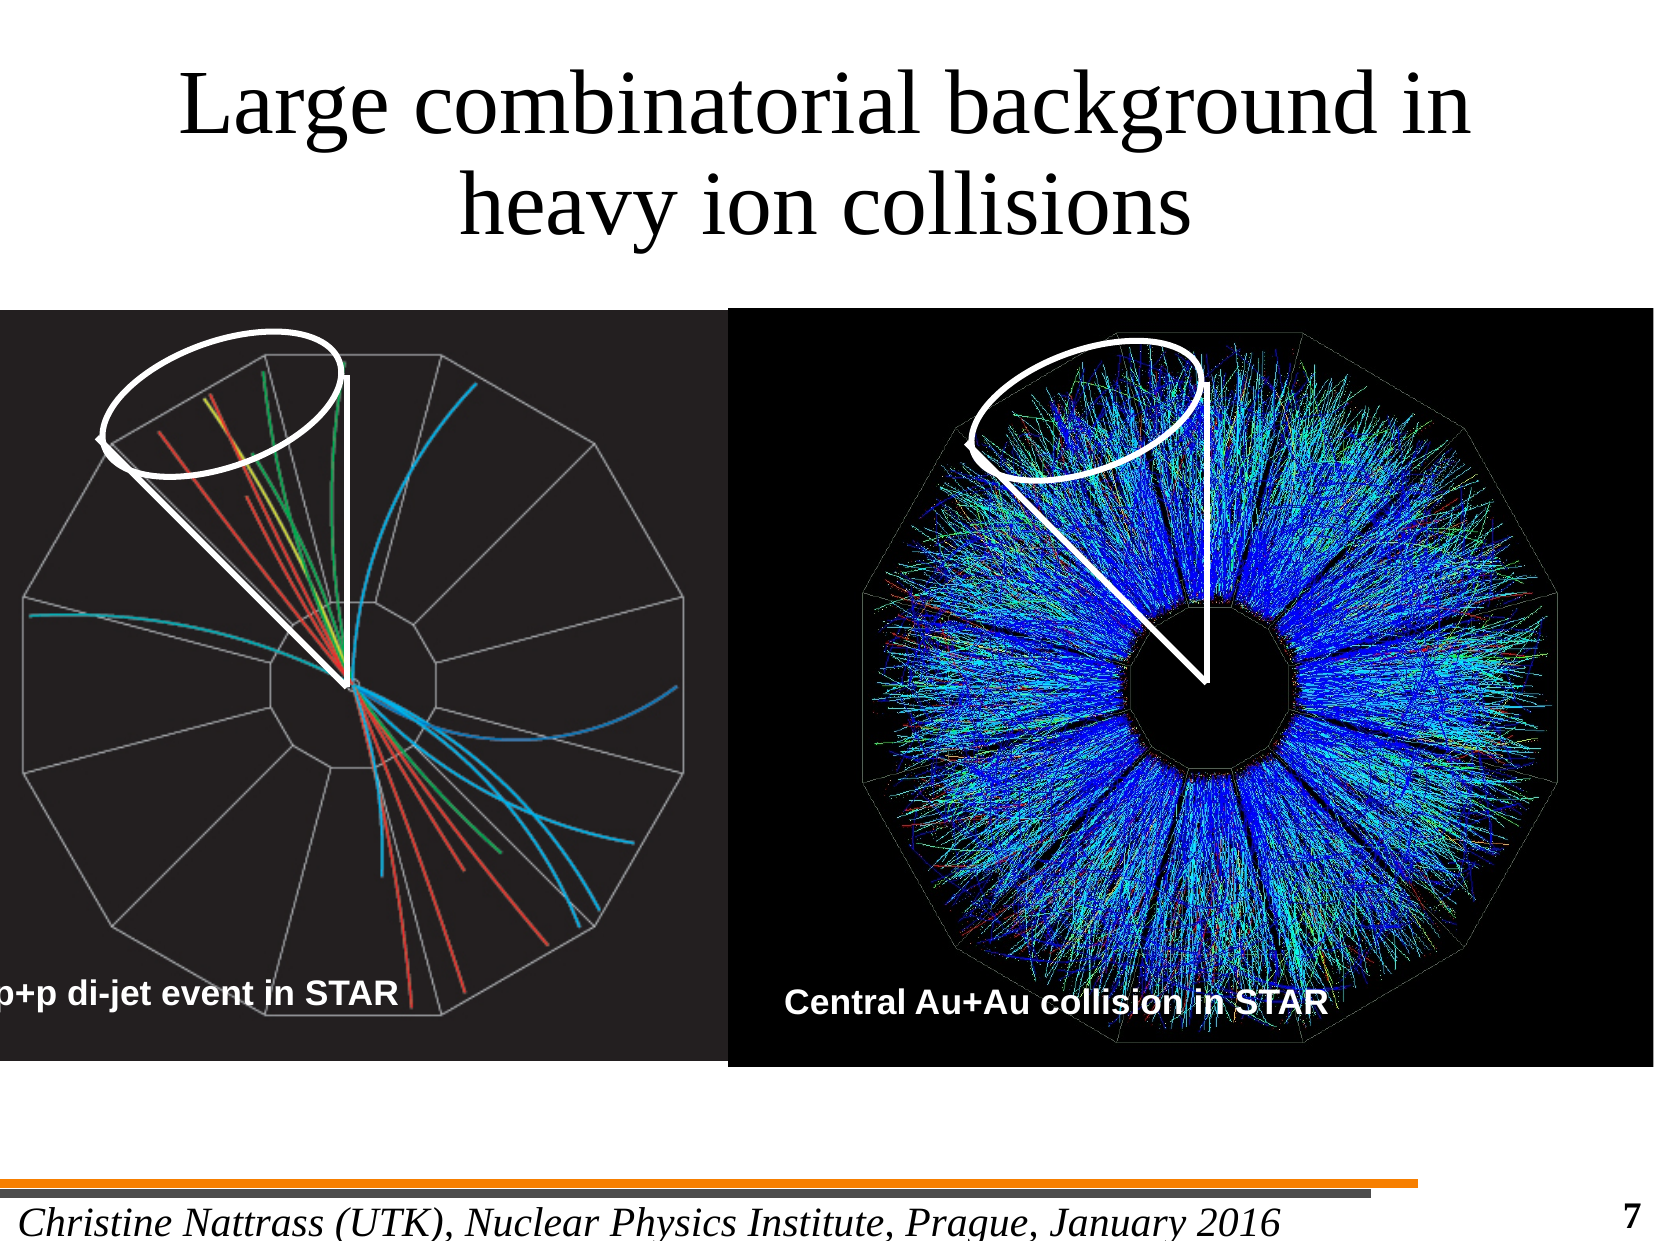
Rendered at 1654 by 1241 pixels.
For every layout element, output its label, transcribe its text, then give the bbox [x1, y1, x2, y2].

text_box p+p di-jet event in STAR [0, 965, 728, 1057]
text_box Central Au+Au collision in STAR [769, 975, 1654, 1064]
picture [0, 308, 1654, 1067]
title Large combinatorial background in heavy ion collisions [82, 49, 1571, 257]
